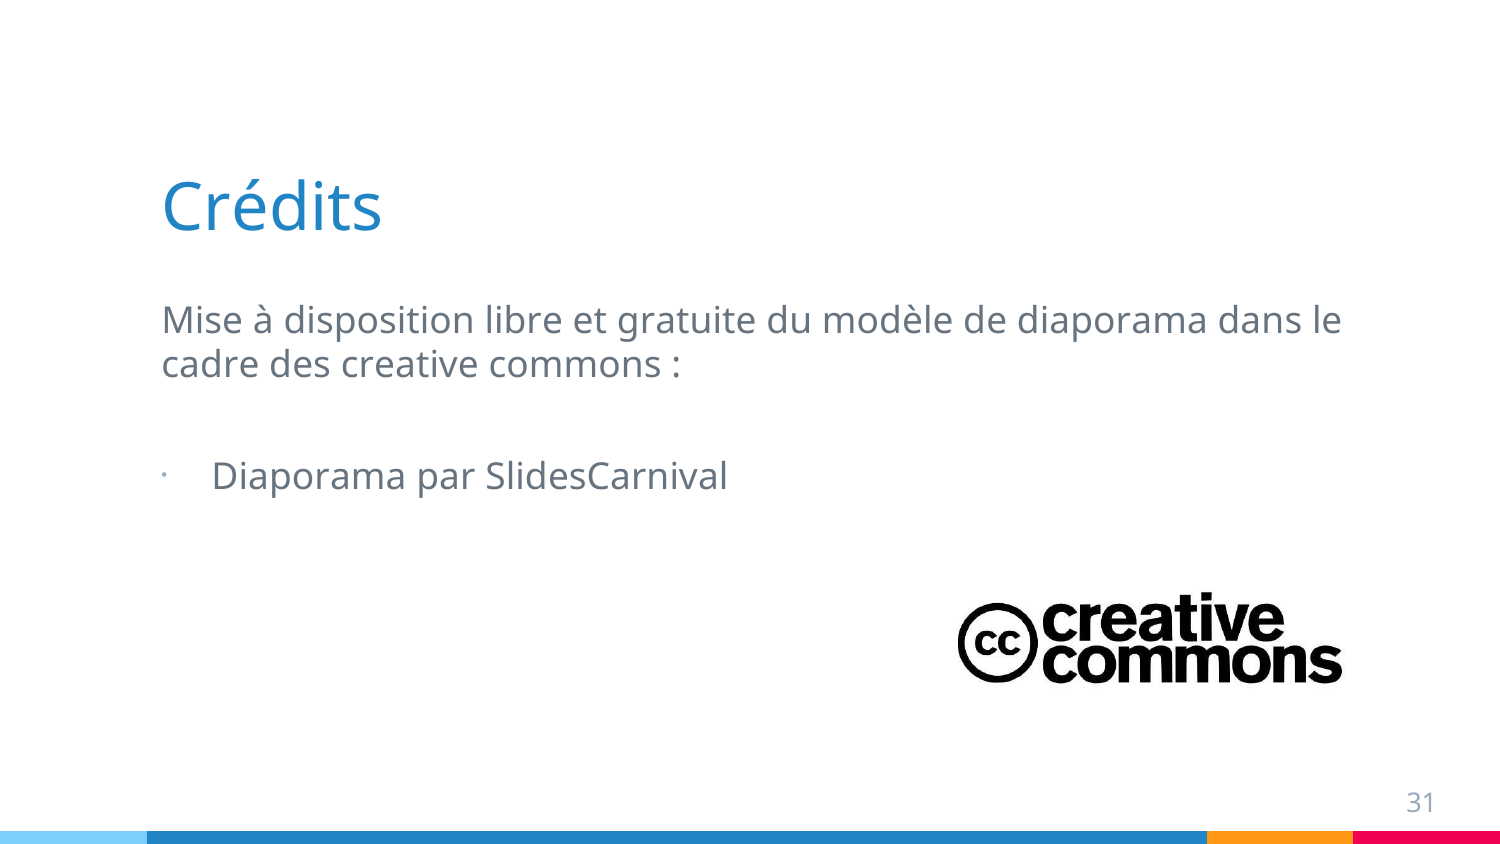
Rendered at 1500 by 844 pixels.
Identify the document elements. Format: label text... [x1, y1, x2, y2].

text_box 31 [1391, 770, 1482, 822]
title Crédits [146, 118, 1207, 259]
picture [907, 567, 1392, 717]
list Mise à disposition libre et gratuite du modèle de diaporama dans le cadre des creative commons : Diaporama par SlidesCarnival [112, 281, 1392, 514]
